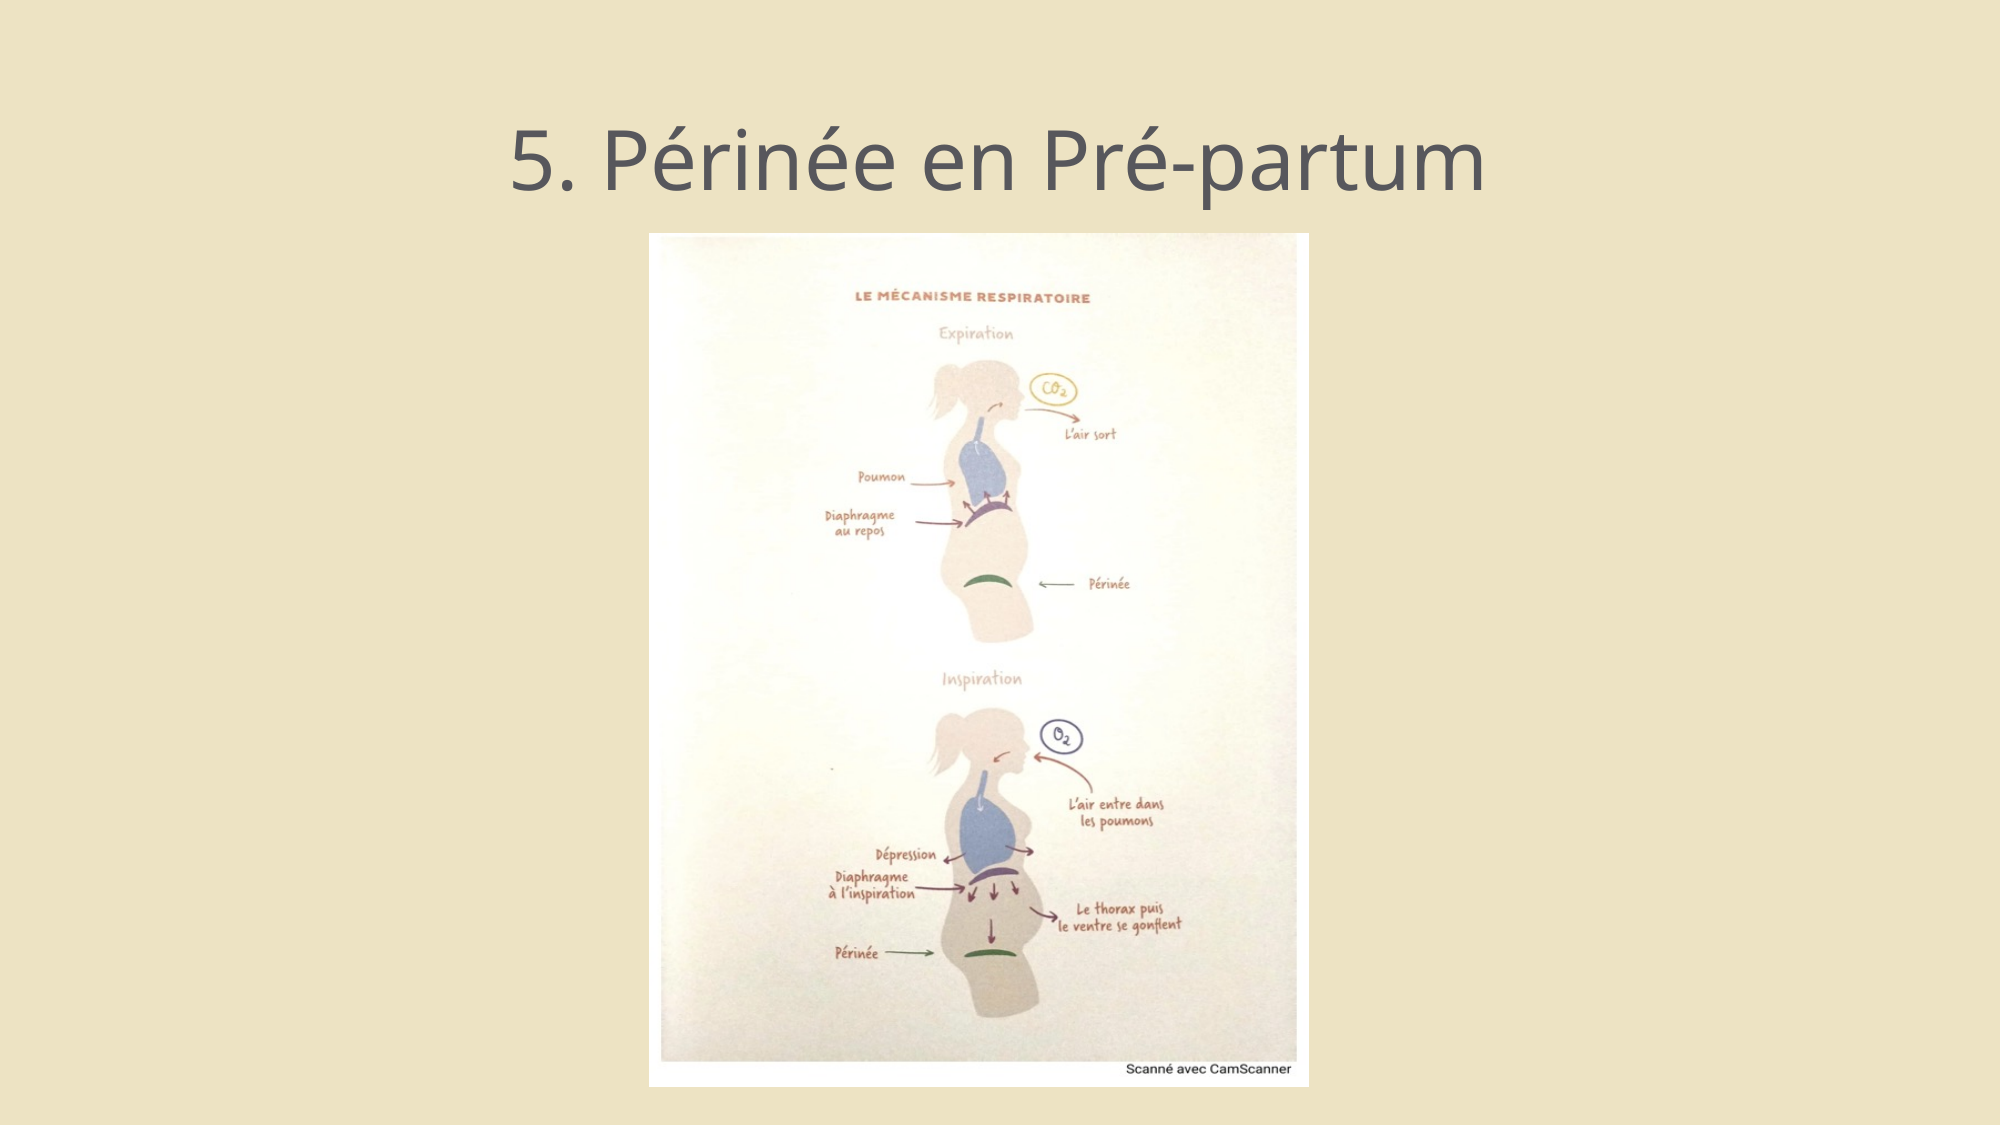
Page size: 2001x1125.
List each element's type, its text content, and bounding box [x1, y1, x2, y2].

picture [649, 233, 1309, 1087]
title 5. Périnée en Pré-partum [149, 99, 1849, 260]
